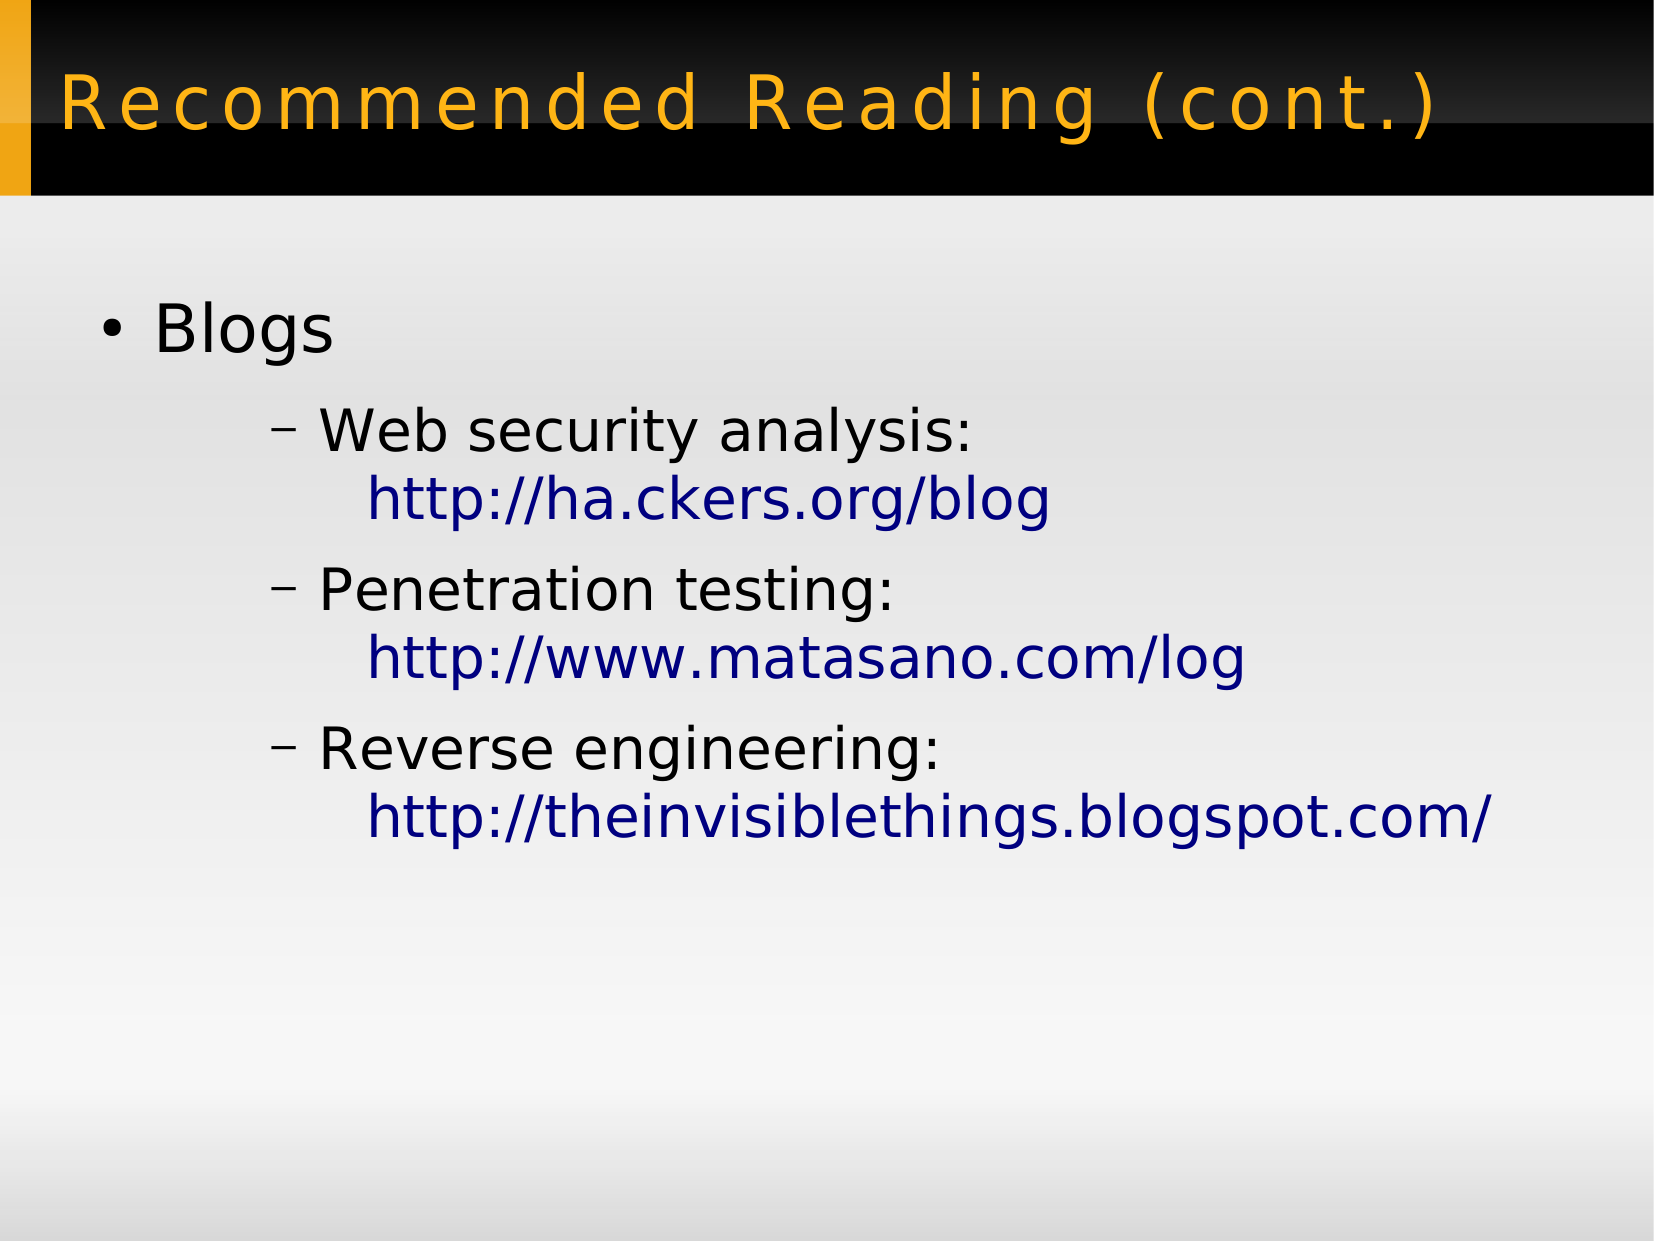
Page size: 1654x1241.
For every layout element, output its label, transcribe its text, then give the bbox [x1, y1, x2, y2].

title Recommended Reading (cont.) [59, 36, 1538, 171]
picture [0, 0, 1654, 1241]
list Blogs Web security analysis: http://ha.ckers.org/blog Penetration testing: http://www.matasano.com/log Reverse engineering: http://theinvisiblethings.blogspot.com/ [82, 290, 1571, 1094]
